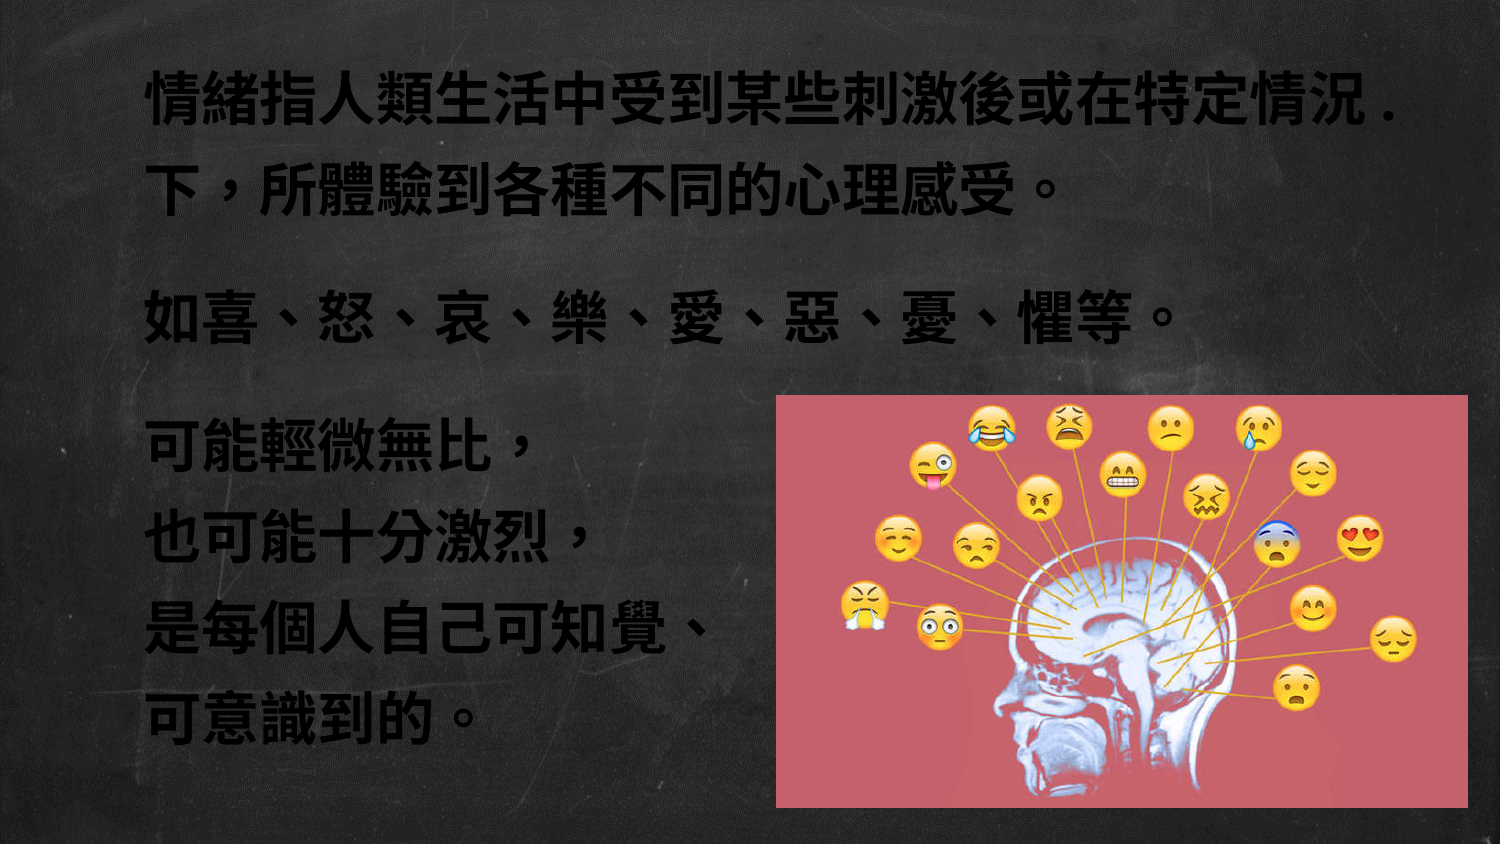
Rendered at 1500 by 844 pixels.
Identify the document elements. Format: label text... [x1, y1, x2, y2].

picture [776, 395, 1468, 808]
text_box 情緒指人類生活中受到某些刺激後或在特定情況.下，所體驗到各種不同的心理感受。 如喜、怒、哀、樂、愛、惡、憂、懼等。 可能輕微無比， 也可能十分激烈， 是每個人自己可知覺、 可意識到的。 [116, 33, 1398, 759]
